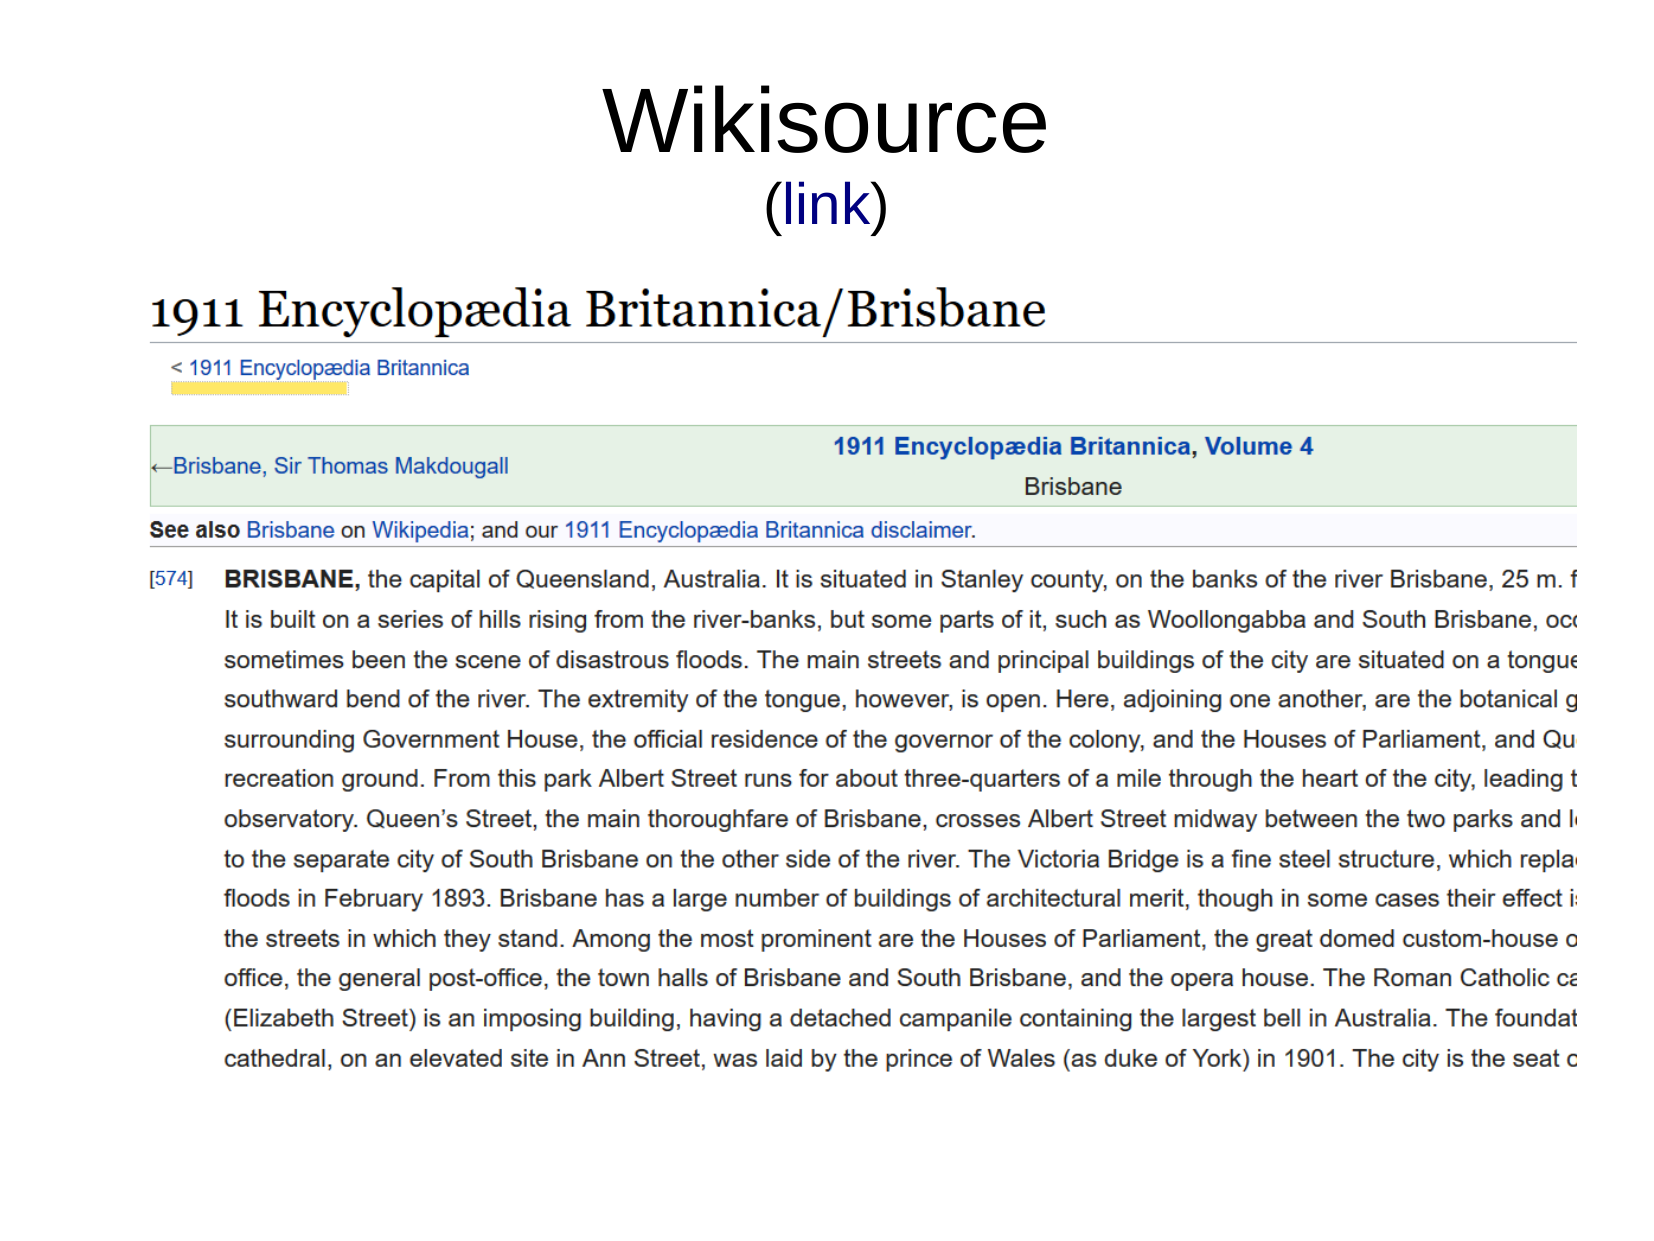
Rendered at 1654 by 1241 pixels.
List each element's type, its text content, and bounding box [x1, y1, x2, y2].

title Wikisource (link) [82, 49, 1571, 257]
picture [118, 272, 1577, 1074]
